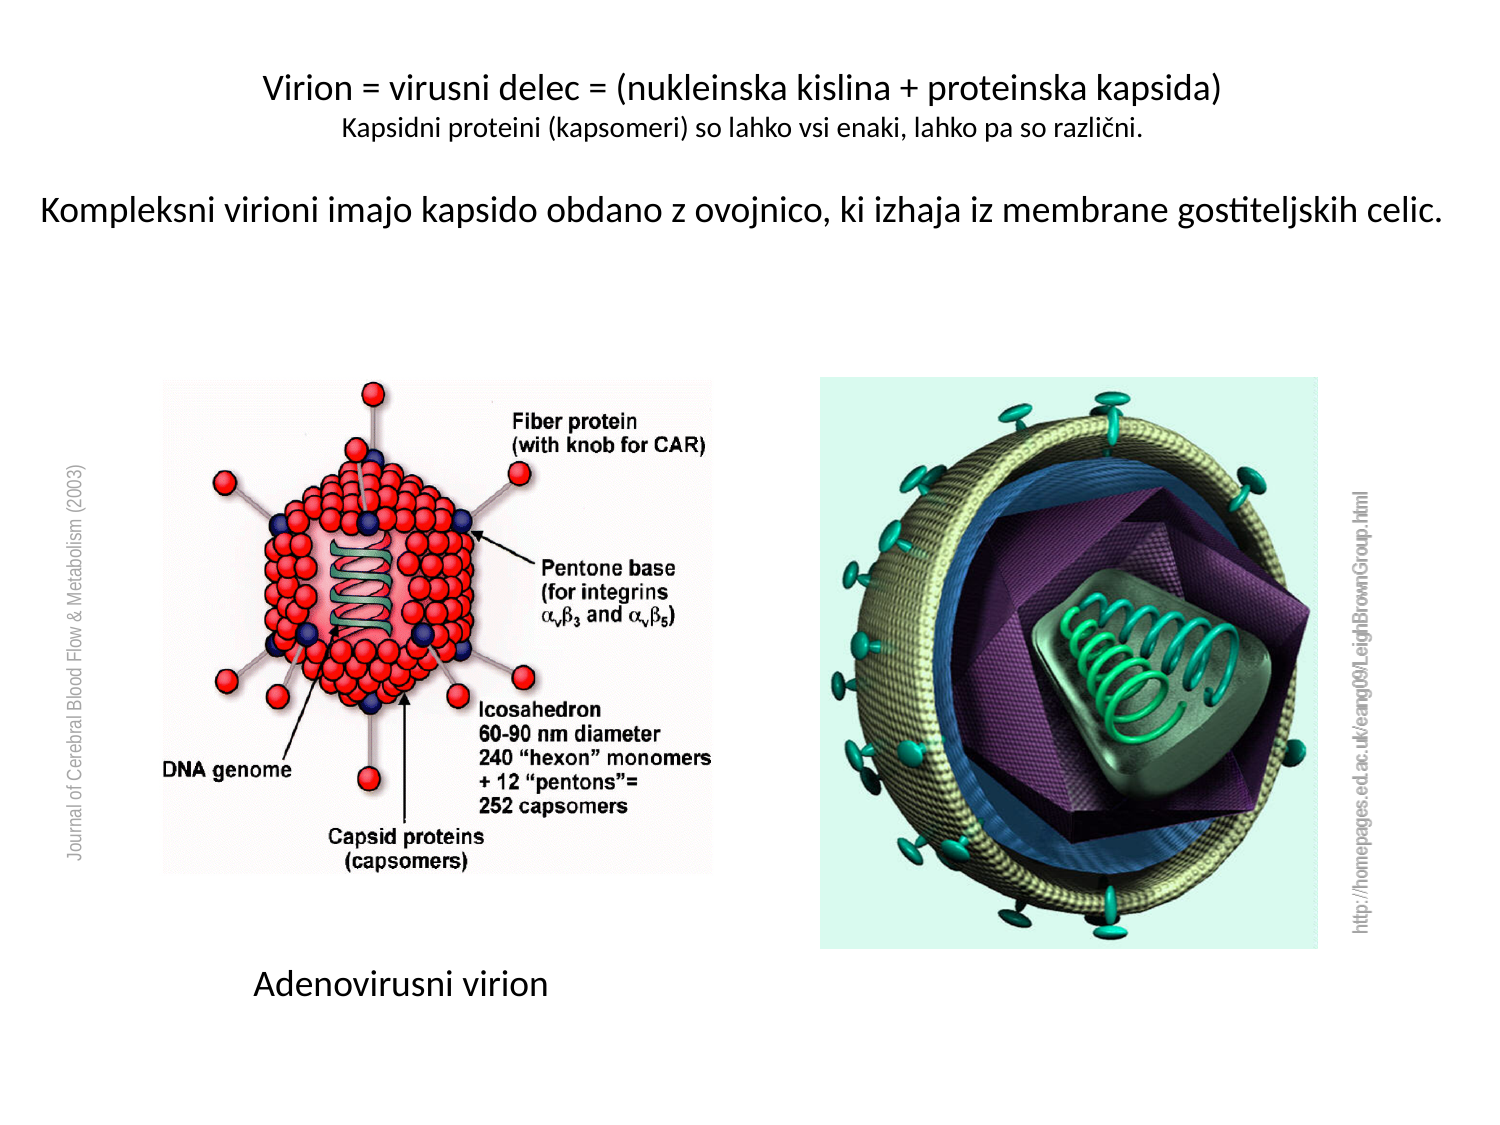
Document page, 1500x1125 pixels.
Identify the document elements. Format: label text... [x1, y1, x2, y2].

text_box Virion = virusni delec = (nukleinska kislina + proteinska kapsida) Kapsidni proteini (kapsomeri) so lahko vsi enaki, lahko pa so različni. [247, 55, 1238, 151]
picture [820, 377, 1318, 949]
picture [159, 377, 714, 876]
text_box Journal of Cerebral Blood Flow & Metabolism (2003) [53, 302, 93, 876]
text_box Kompleksni virioni imajo kapsido obdano z ovojnico, ki izhaja iz membrane gostiteljskih celic. [25, 178, 1460, 238]
text_box Adenovirusni virion [238, 951, 565, 1012]
picture [1340, 375, 1385, 949]
